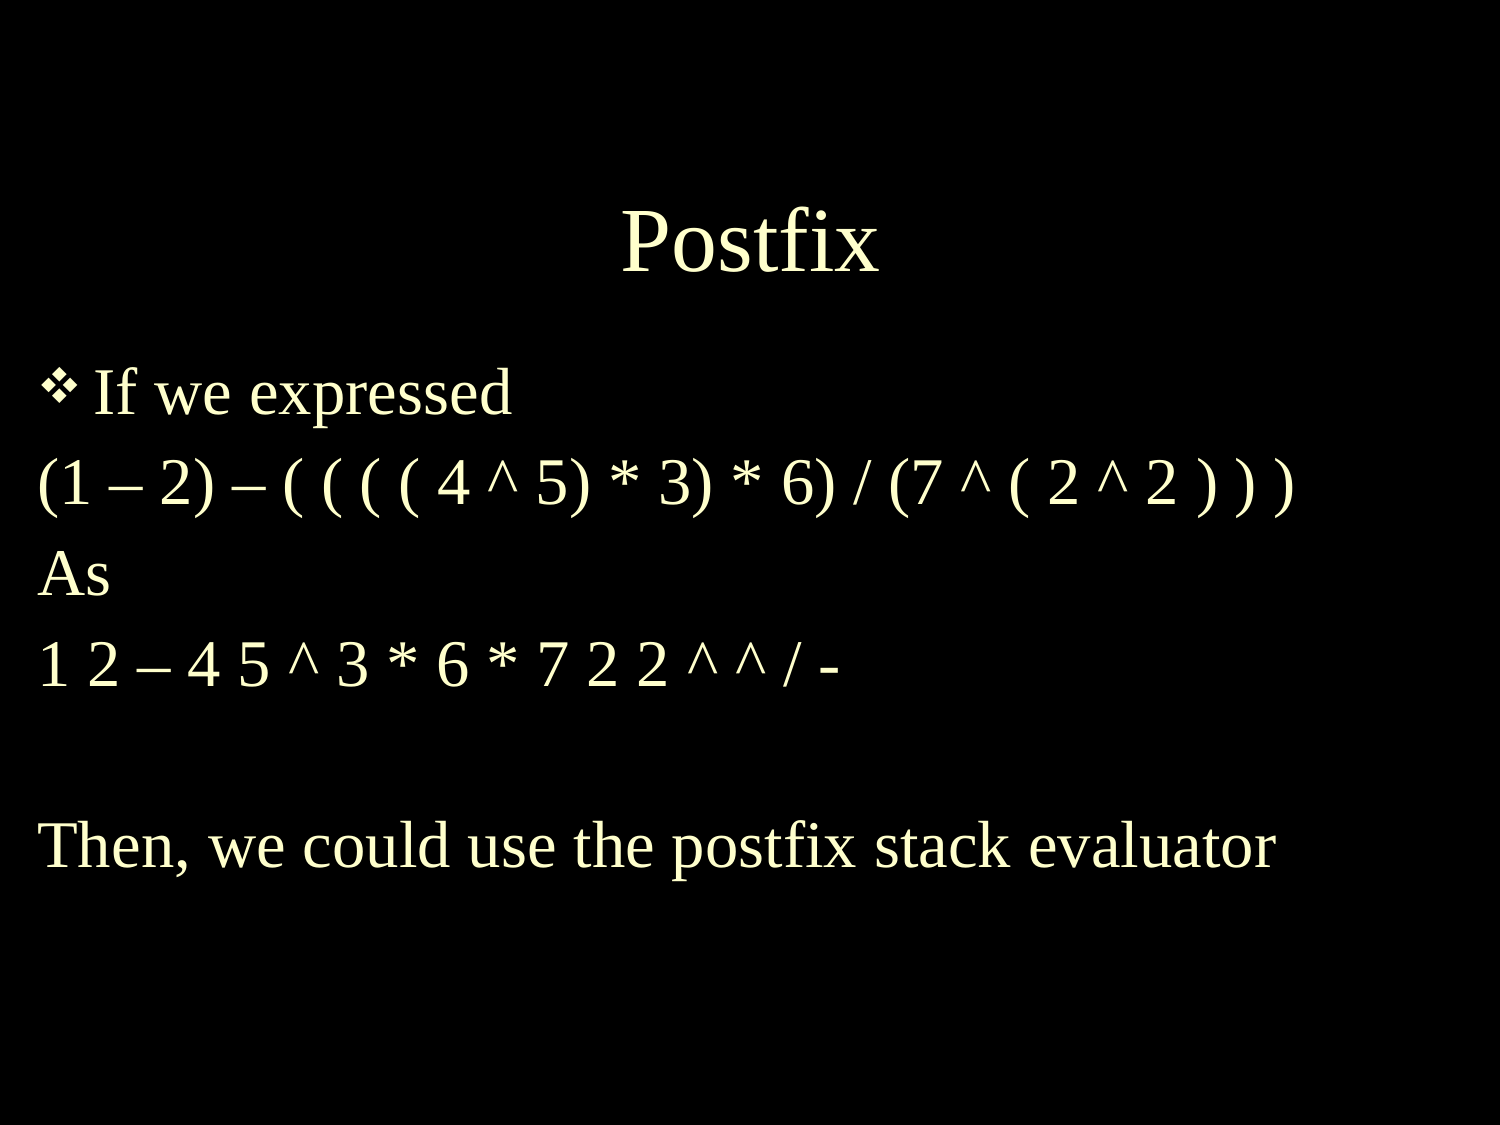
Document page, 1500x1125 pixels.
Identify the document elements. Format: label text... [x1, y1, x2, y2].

list If we expressed (1 – 2) – ( ( ( ( 4 ^ 5) * 3) * 6) / (7 ^ ( 2 ^ 2 ) ) ) As 1 2 – 4 5 ^ 3 * 6 * 7 2 2 ^ ^ / - Then, we could use the postfix stack evaluator [22, 347, 1482, 1026]
title Postfix [22, 145, 1480, 336]
